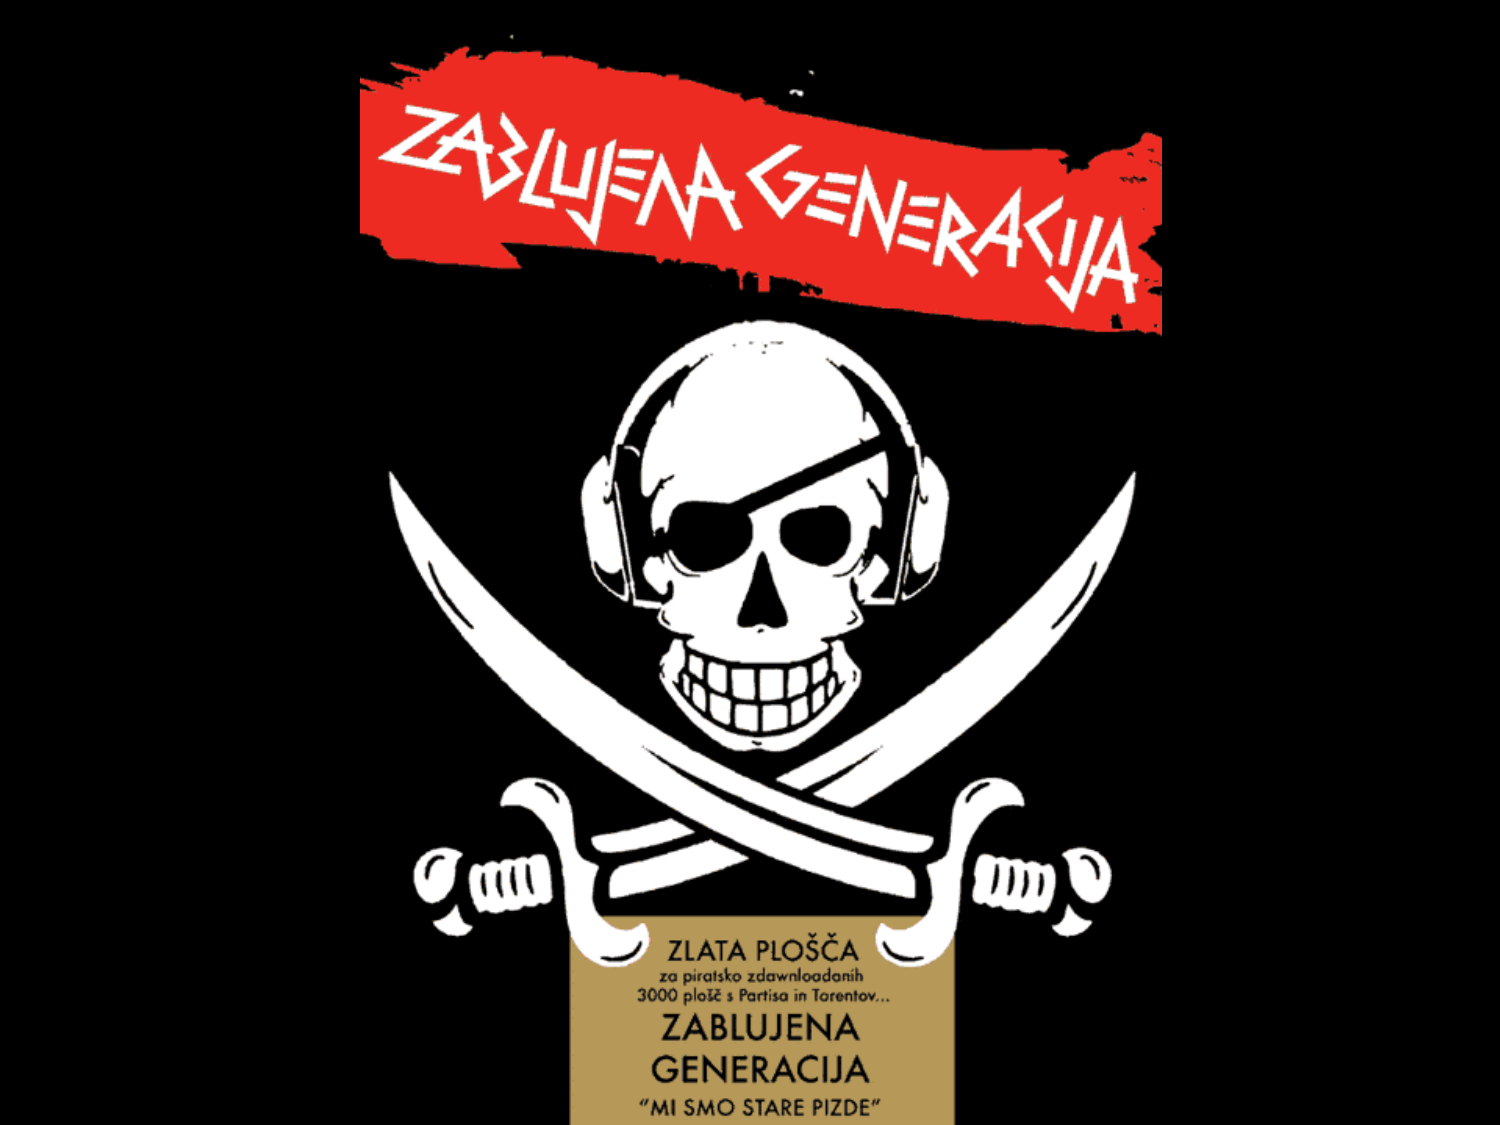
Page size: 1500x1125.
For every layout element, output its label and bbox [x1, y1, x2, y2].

picture [360, 0, 1162, 1125]
